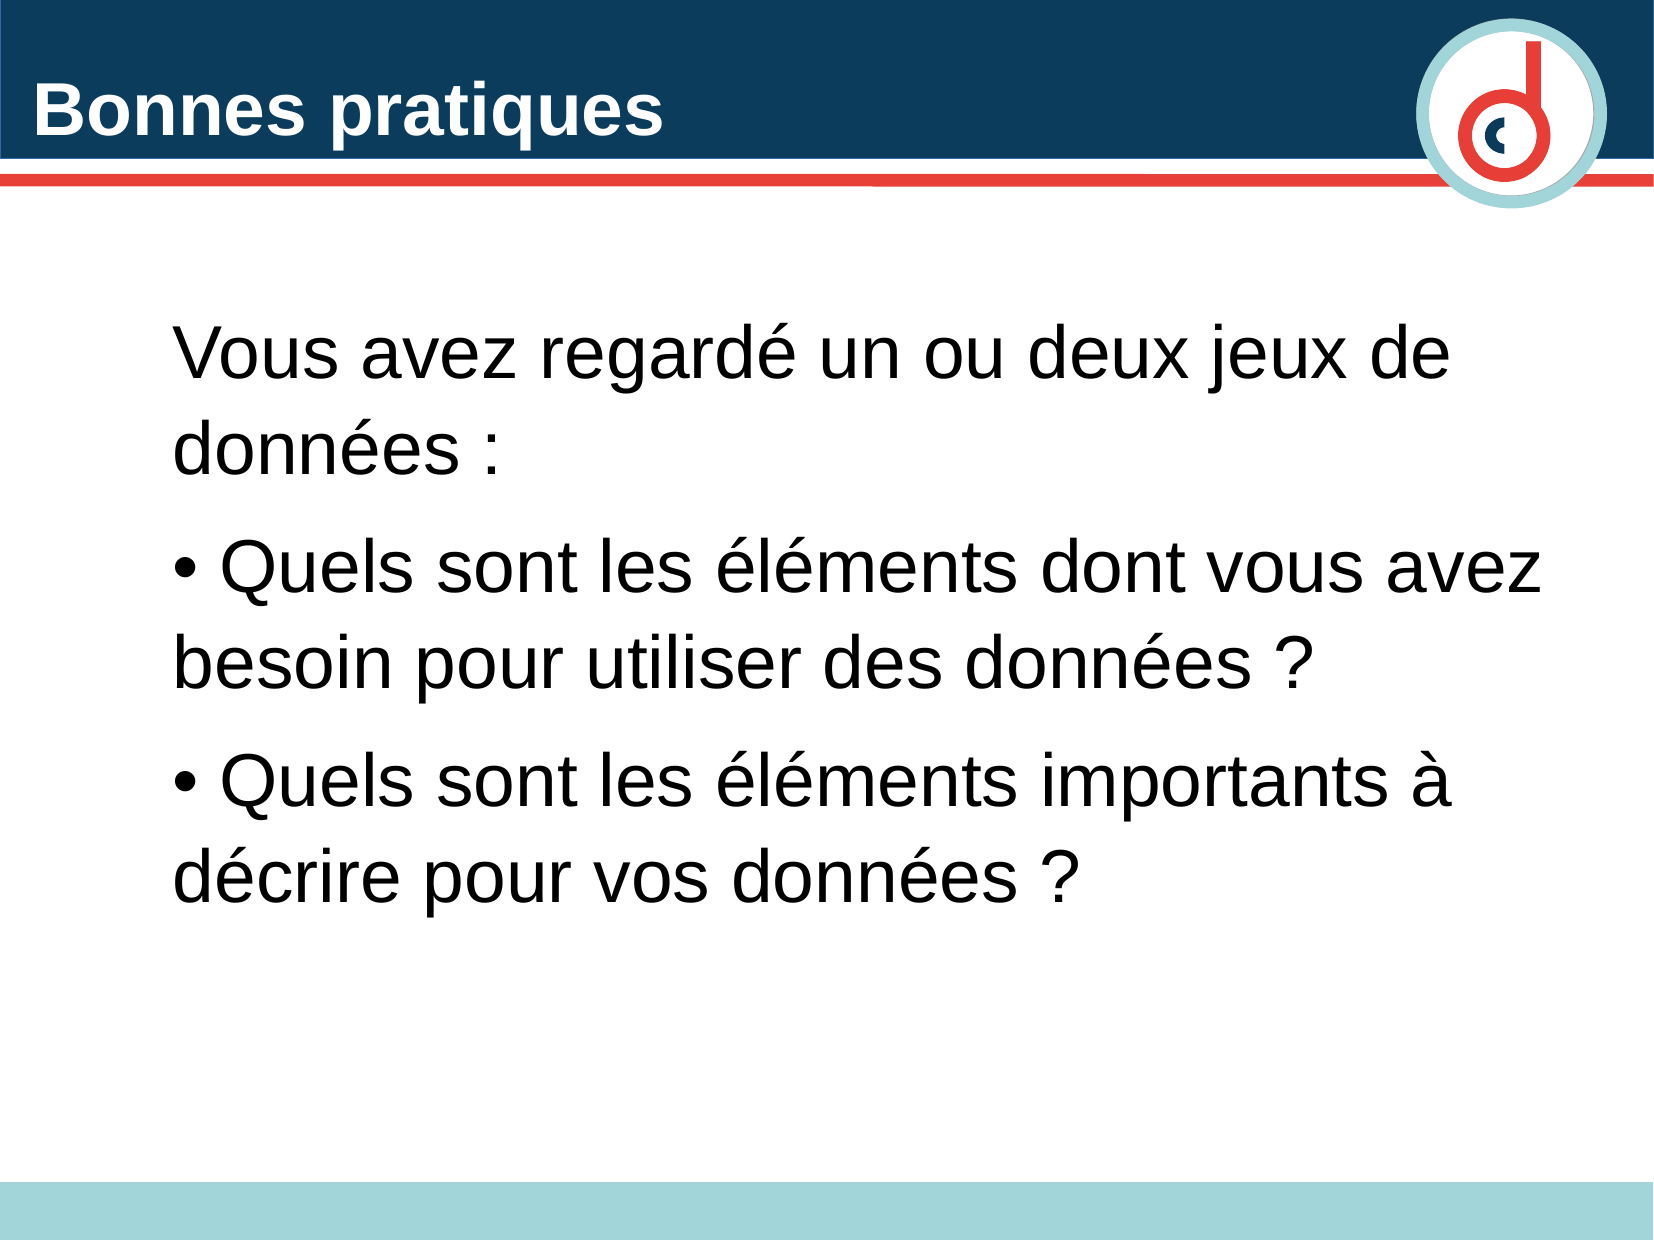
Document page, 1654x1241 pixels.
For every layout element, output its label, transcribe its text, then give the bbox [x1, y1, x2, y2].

title Bonnes pratiques [17, 11, 1412, 159]
list Vous avez regardé un ou deux jeux de données : Quels sont les éléments dont vous avez besoin pour utiliser des données ? Quels sont les éléments importants à décrire pour vos données ? [82, 290, 1571, 1010]
